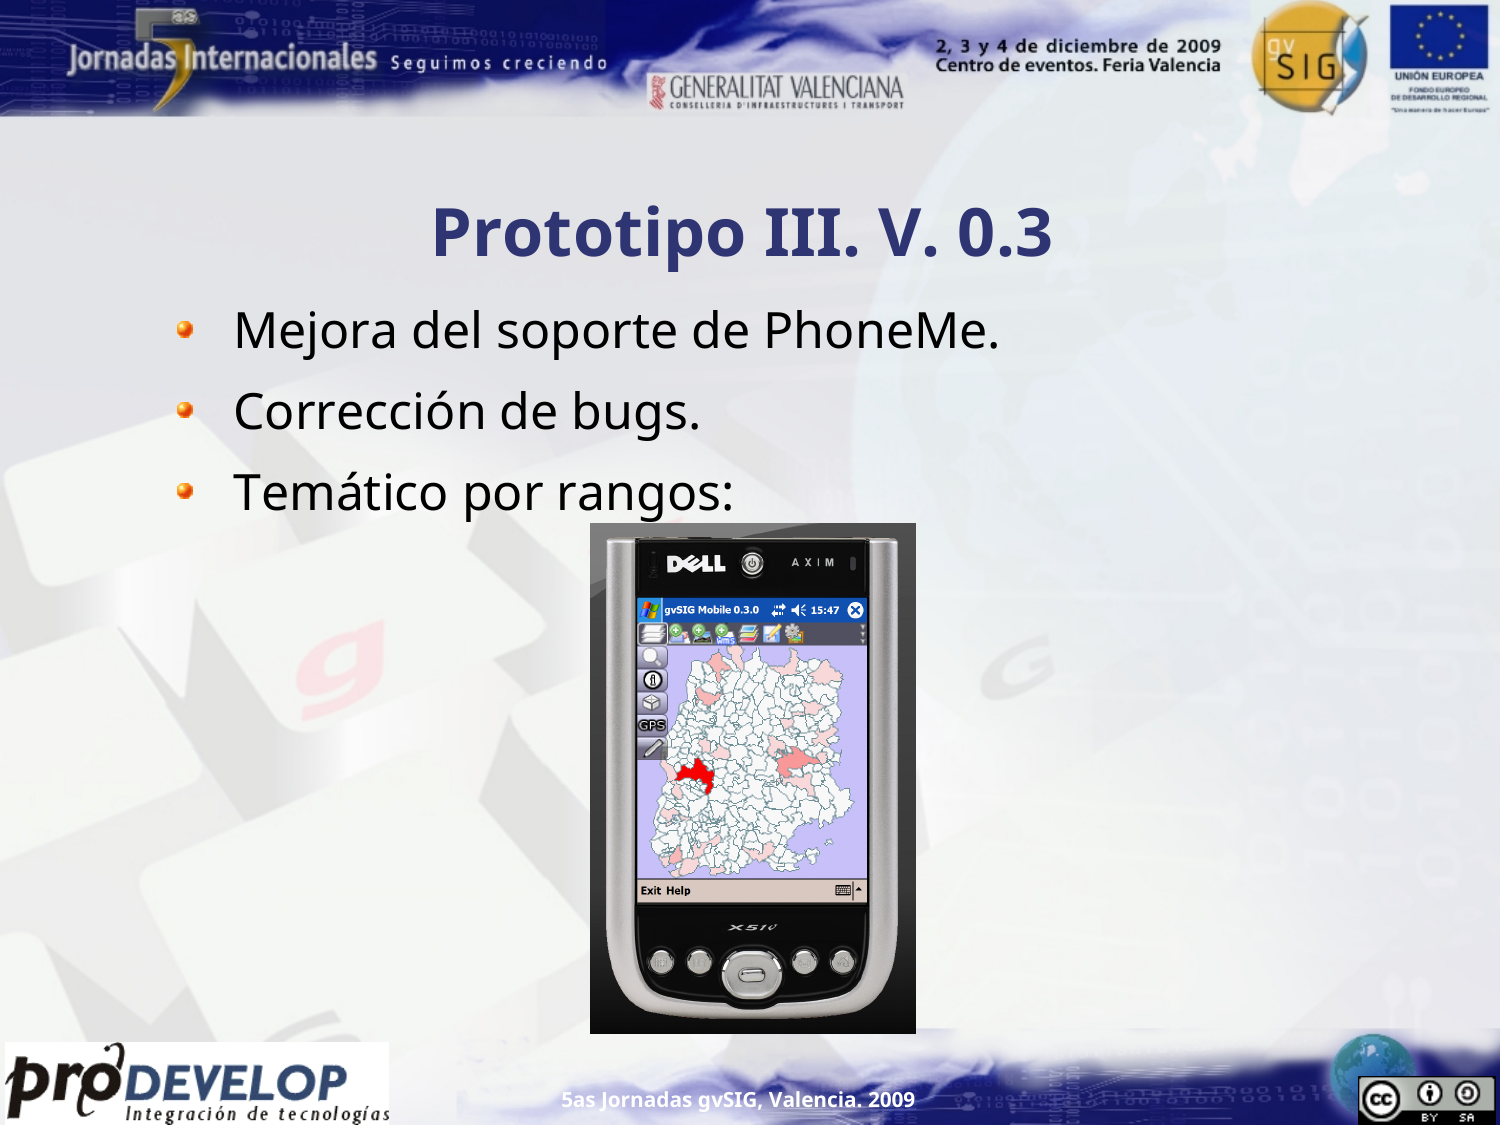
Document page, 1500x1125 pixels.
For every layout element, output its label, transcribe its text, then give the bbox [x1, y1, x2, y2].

picture [0, 0, 1500, 1125]
title Prototipo III. V. 0.3 [67, 137, 1418, 325]
list Mejora del soporte de PhoneMe. Corrección de bugs. Temático por rangos: [177, 295, 1418, 1034]
